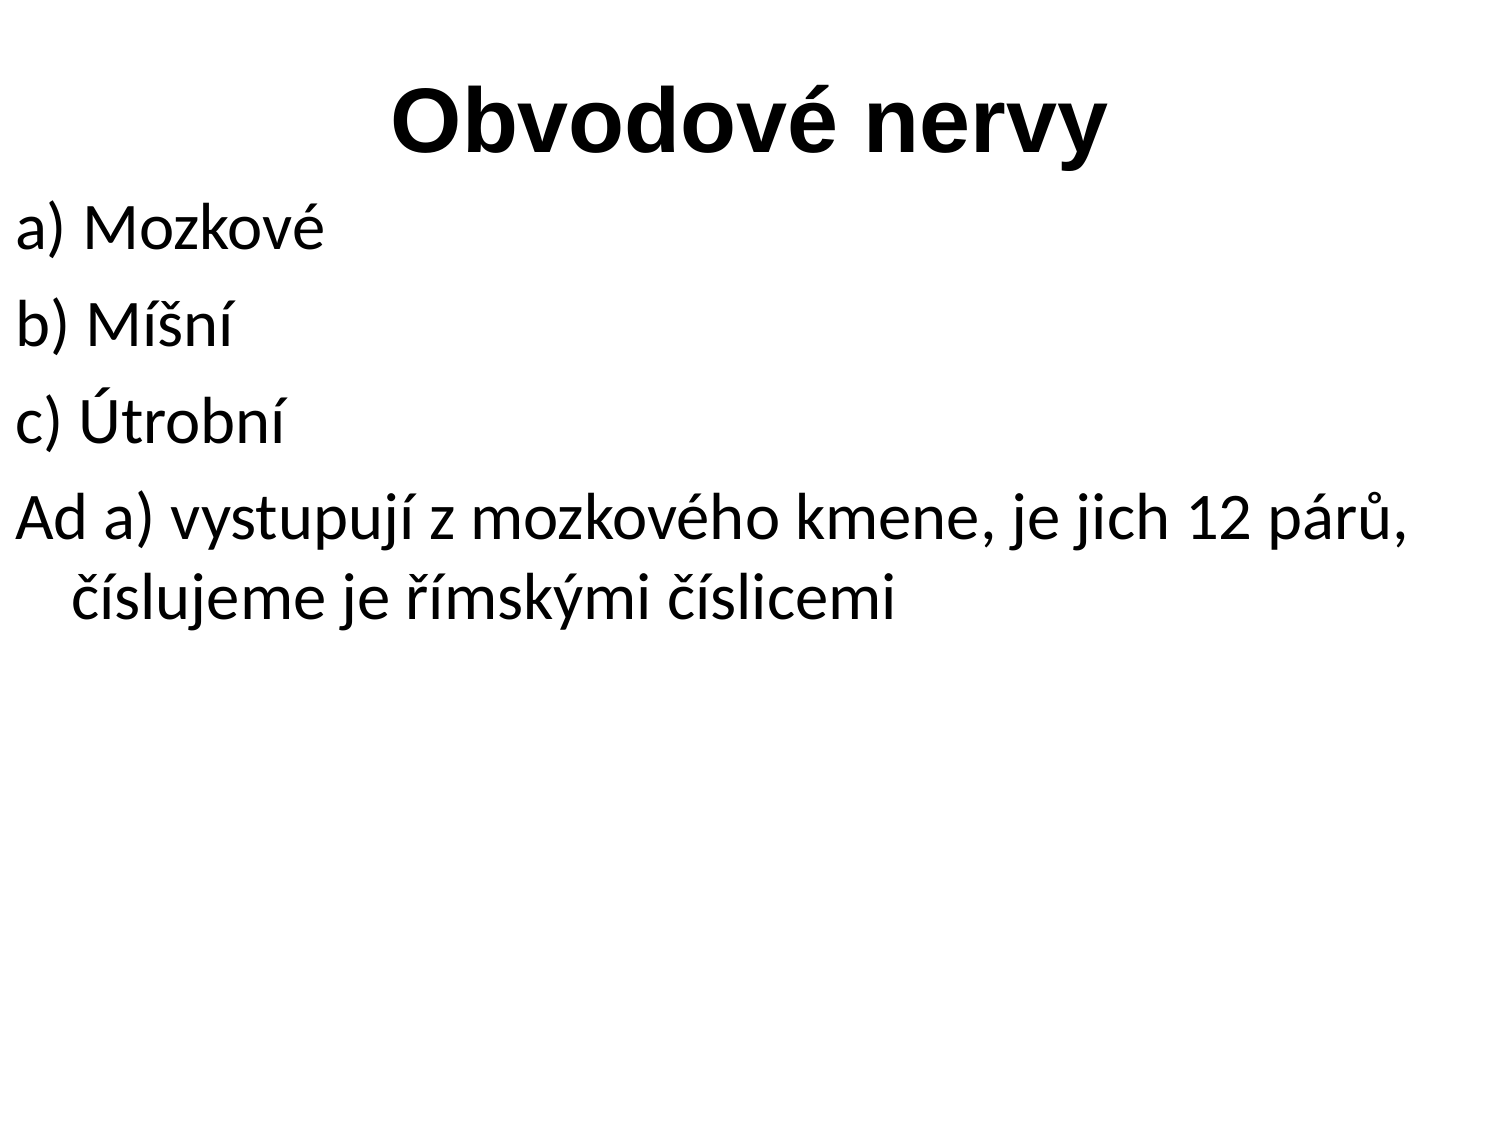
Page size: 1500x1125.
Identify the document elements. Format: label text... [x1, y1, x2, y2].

title Obvodové nervy [75, 45, 1426, 175]
list a) Mozkové b) Míšní c) Útrobní Ad a) vystupují z mozkového kmene, je jich 12 párů, číslujeme je římskými číslicemi [0, 175, 1500, 1010]
